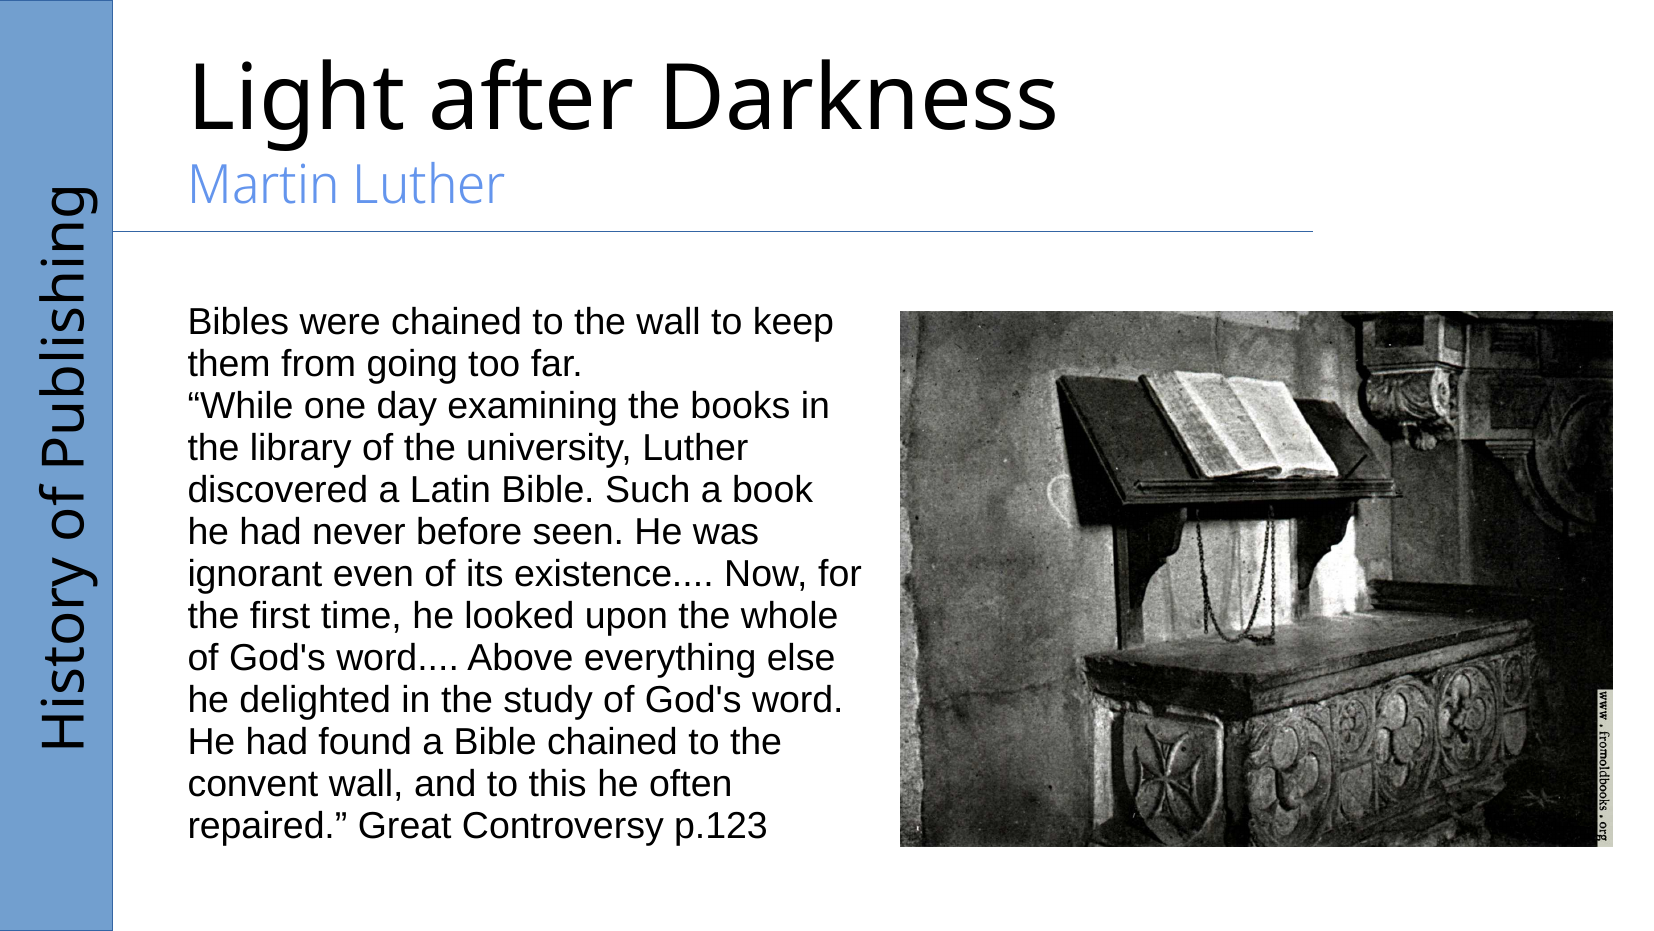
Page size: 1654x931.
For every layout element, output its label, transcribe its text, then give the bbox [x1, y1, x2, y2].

subtitle Bibles were chained to the wall to keep them from going too far. “While one day examining the books in the library of the university, Luther discovered a Latin Bible. Such a book he had never before seen. He was ignorant even of its existence.... Now, for the first time, he looked upon the whole of God's word.... Above everything else he delighted in the study of God's word. He had found a Bible chained to the convent wall, and to this he often repaired.” Great Controversy p.123 [187, 300, 863, 931]
text_box History of Publishing [13, 37, 105, 901]
title Light after Darkness [187, 33, 1571, 125]
picture [900, 311, 1613, 847]
text_box [0, 0, 113, 931]
title Martin Luther [187, 125, 1571, 239]
